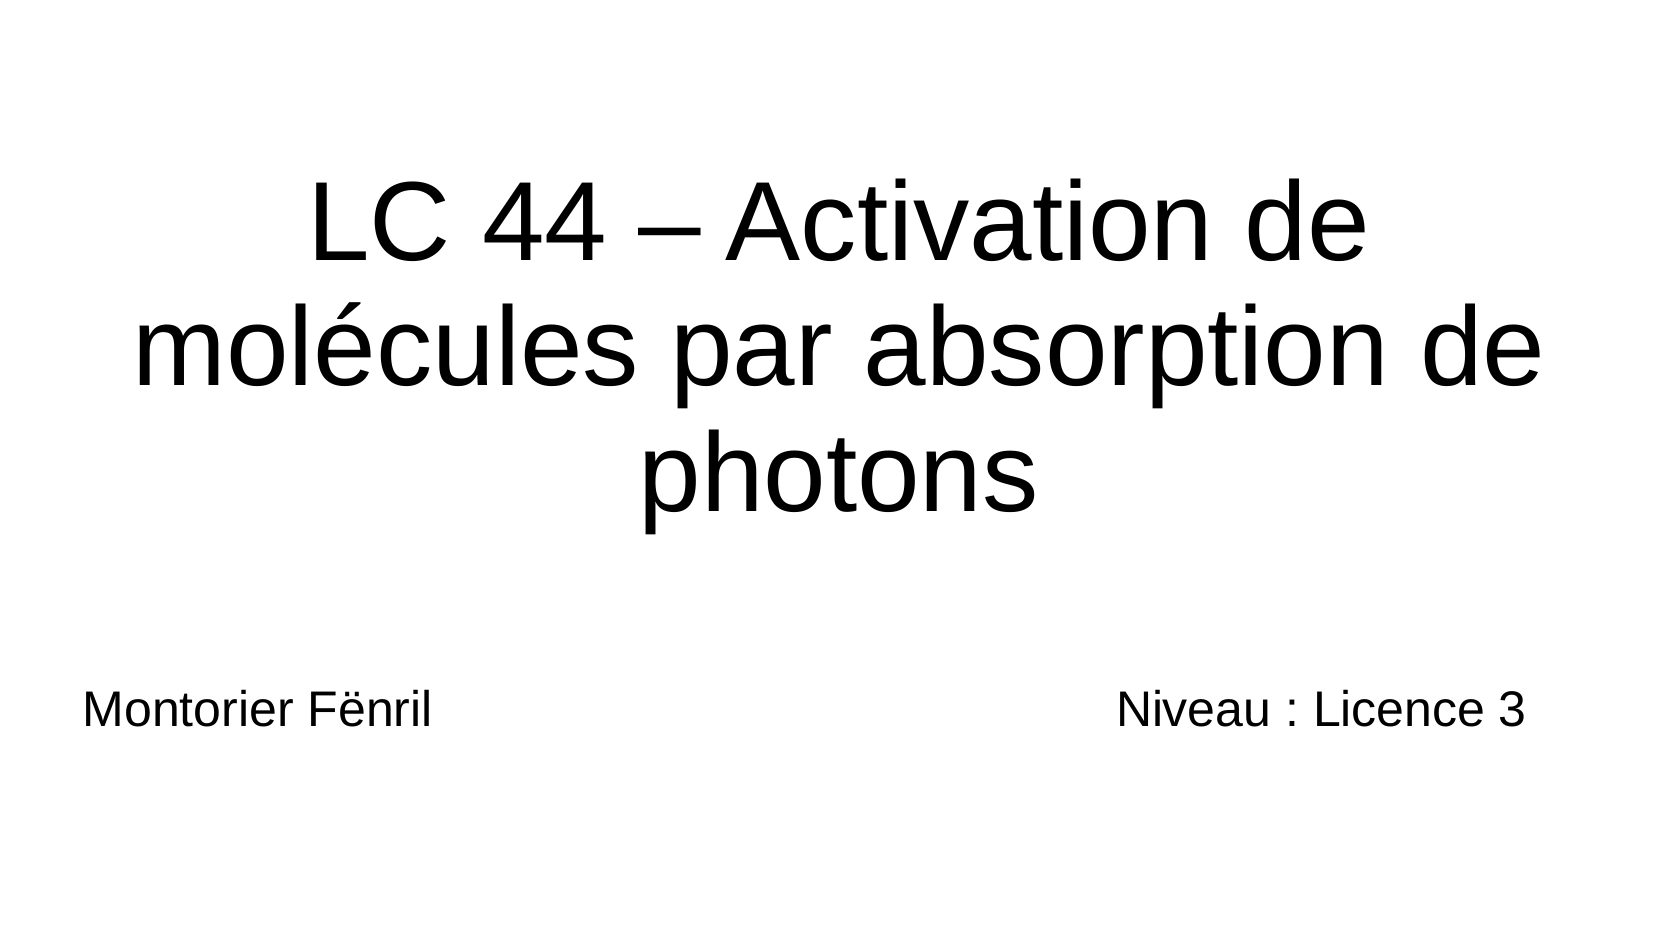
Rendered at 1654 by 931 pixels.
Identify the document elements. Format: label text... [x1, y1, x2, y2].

title LC 44 – Activation de molécules par absorption de photons [94, 136, 1583, 557]
subtitle Montorier Fënril Niveau : Licence 3 [82, 661, 1571, 758]
